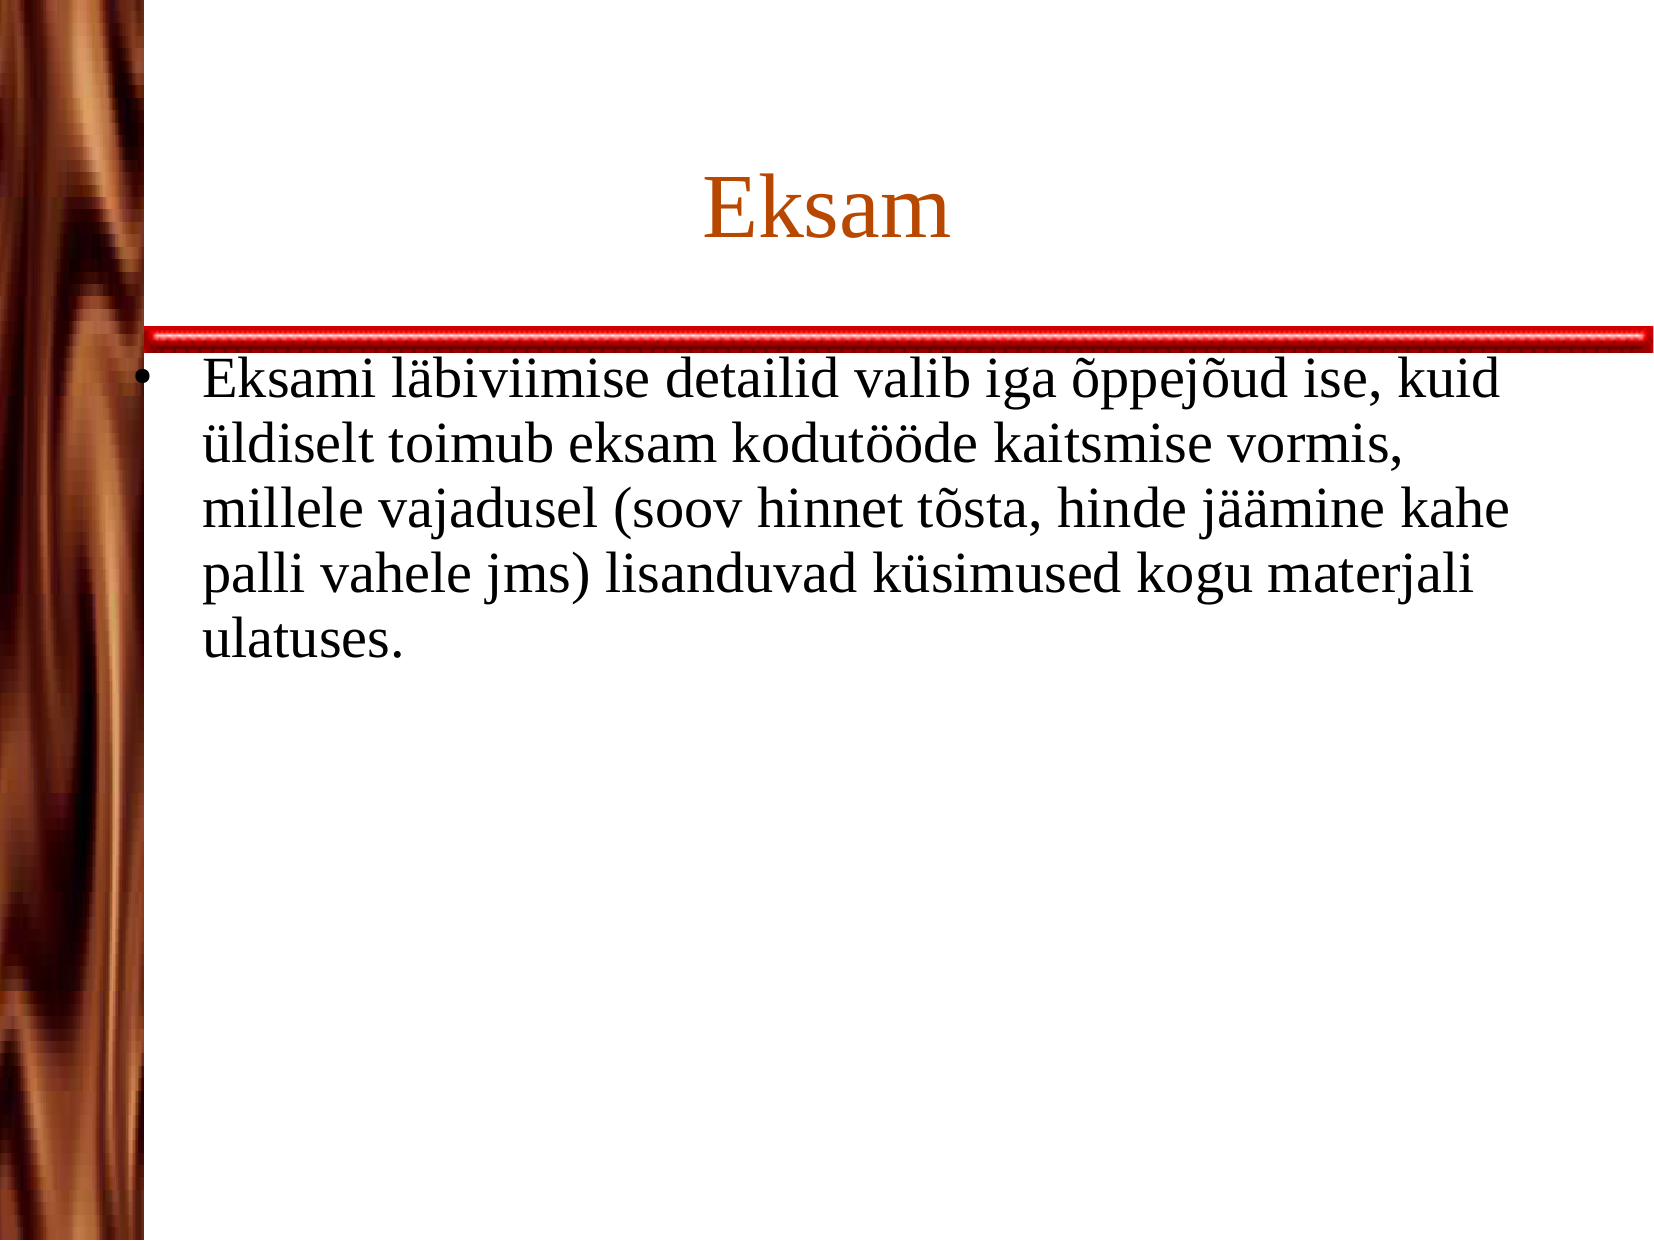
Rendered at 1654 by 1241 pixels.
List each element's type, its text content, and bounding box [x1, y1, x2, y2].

title Eksam [121, 100, 1533, 312]
list Eksami läbiviimise detailid valib iga õppejõud ise, kuid üldiselt toimub eksam kodutööde kaitsmise vormis, millele vajadusel (soov hinnet tõsta, hinde jäämine kahe palli vahele jms) lisanduvad küsimused kogu materjali ulatuses. [121, 344, 1533, 1126]
picture [0, 0, 1654, 1240]
